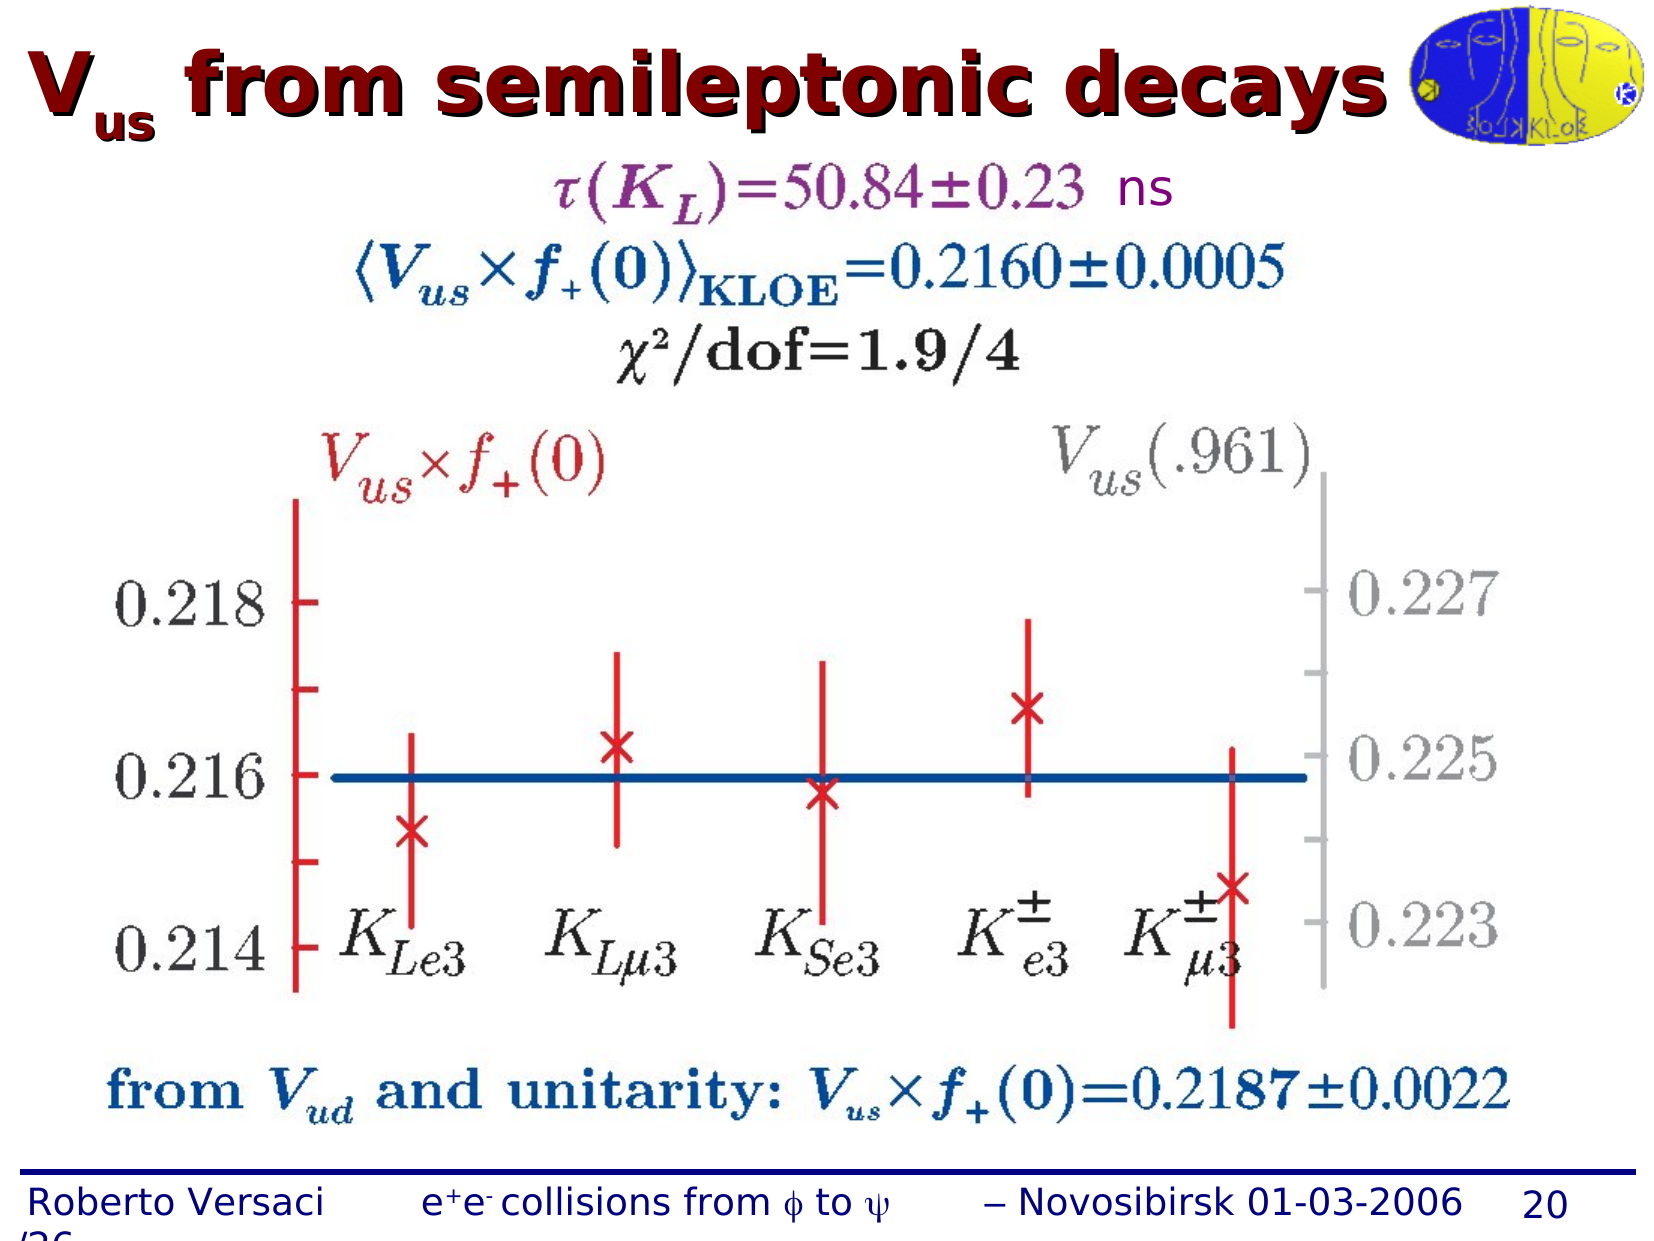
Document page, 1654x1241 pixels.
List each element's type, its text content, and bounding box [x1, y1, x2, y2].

picture [1398, 0, 1654, 151]
title Vus from semileptonic decays [0, 27, 1433, 159]
picture [104, 160, 1510, 1126]
text_box ns [1102, 151, 1189, 226]
